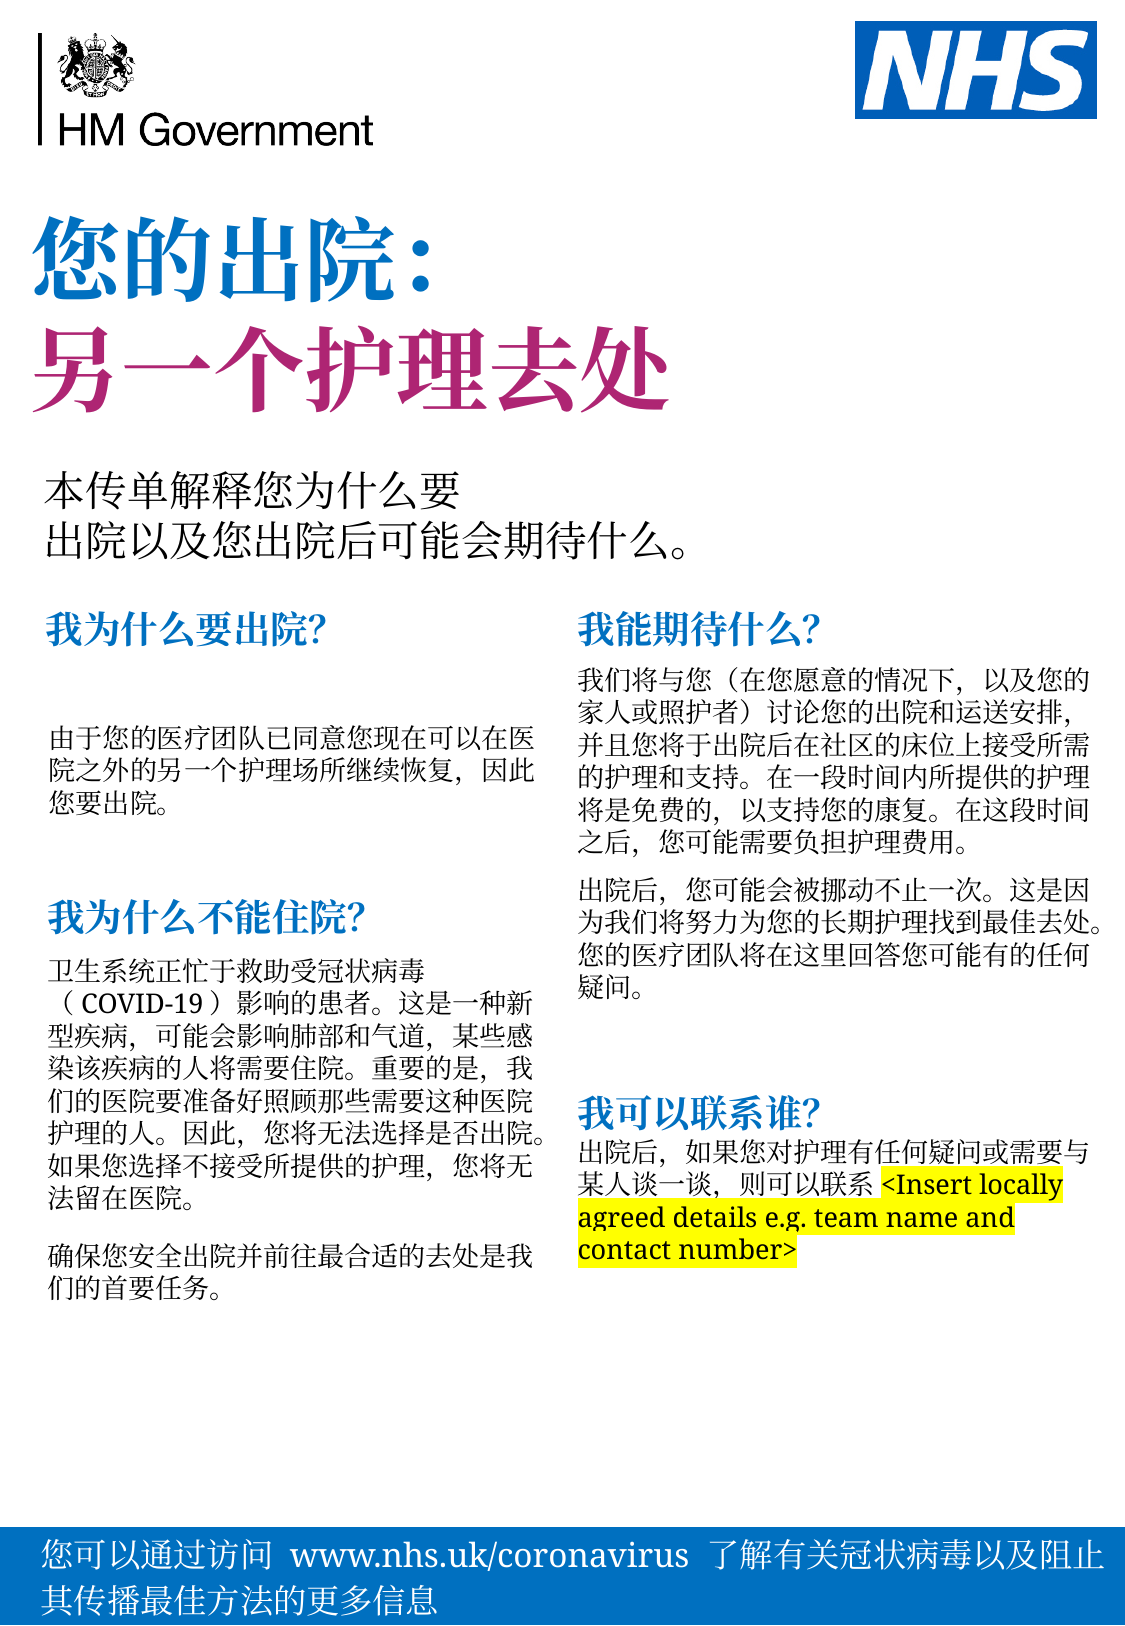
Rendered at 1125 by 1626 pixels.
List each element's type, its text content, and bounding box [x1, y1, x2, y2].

text_box 卫生系统正忙于救助受冠状病毒（COVID-19）影响的患者。这是一种新型疾病，可能会影响肺部和气道，某些感染该疾病的人将需要住院。重要的是，我们的医院要准备好照顾那些需要这种医院护理的人。因此，您将无法选择是否出院。如果您选择不接受所提供的护理，您将无法留在医院。 确保您安全出院并前往最合适的去处是我们的首要任务。 [32, 947, 564, 1312]
text_box 我为什么要出院？ [30, 598, 578, 877]
text_box 本传单解释您为什么要 出院以及您出院后可能会期待什么。 [28, 457, 1125, 574]
text_box 我为什么不能住院？ [32, 887, 579, 979]
text_box 您的出院： 另一个护理去处 [14, 195, 1125, 433]
text_box 我可以联系谁？ 出院后，如果您对护理有任何疑问或需要与某人谈一谈，则可以联系<Insert locally agreed details e.g. team name and contact number> [564, 1082, 1109, 1273]
text_box 我能期待什么？ 我们将与您（在您愿意的情况下，以及您的家人或照护者）讨论您的出院和运送安排，并且您将于出院后在社区的床位上接受所需的护理和支持。在一段时间内所提供的护理将是免费的，以支持您的康复。在这段时间之后，您可能需要负担护理费用。 出院后，您可能会被挪动不止一次。这是因为我们将努力为您的长期护理找到最佳去处。您的医疗团队将在这里回答您可能有的任何疑问。 [562, 598, 1110, 1248]
text_box 由于您的医疗团队已同意您现在可以在医院之外的另一个护理场所继续恢复，因此您要出院。 [34, 714, 563, 826]
